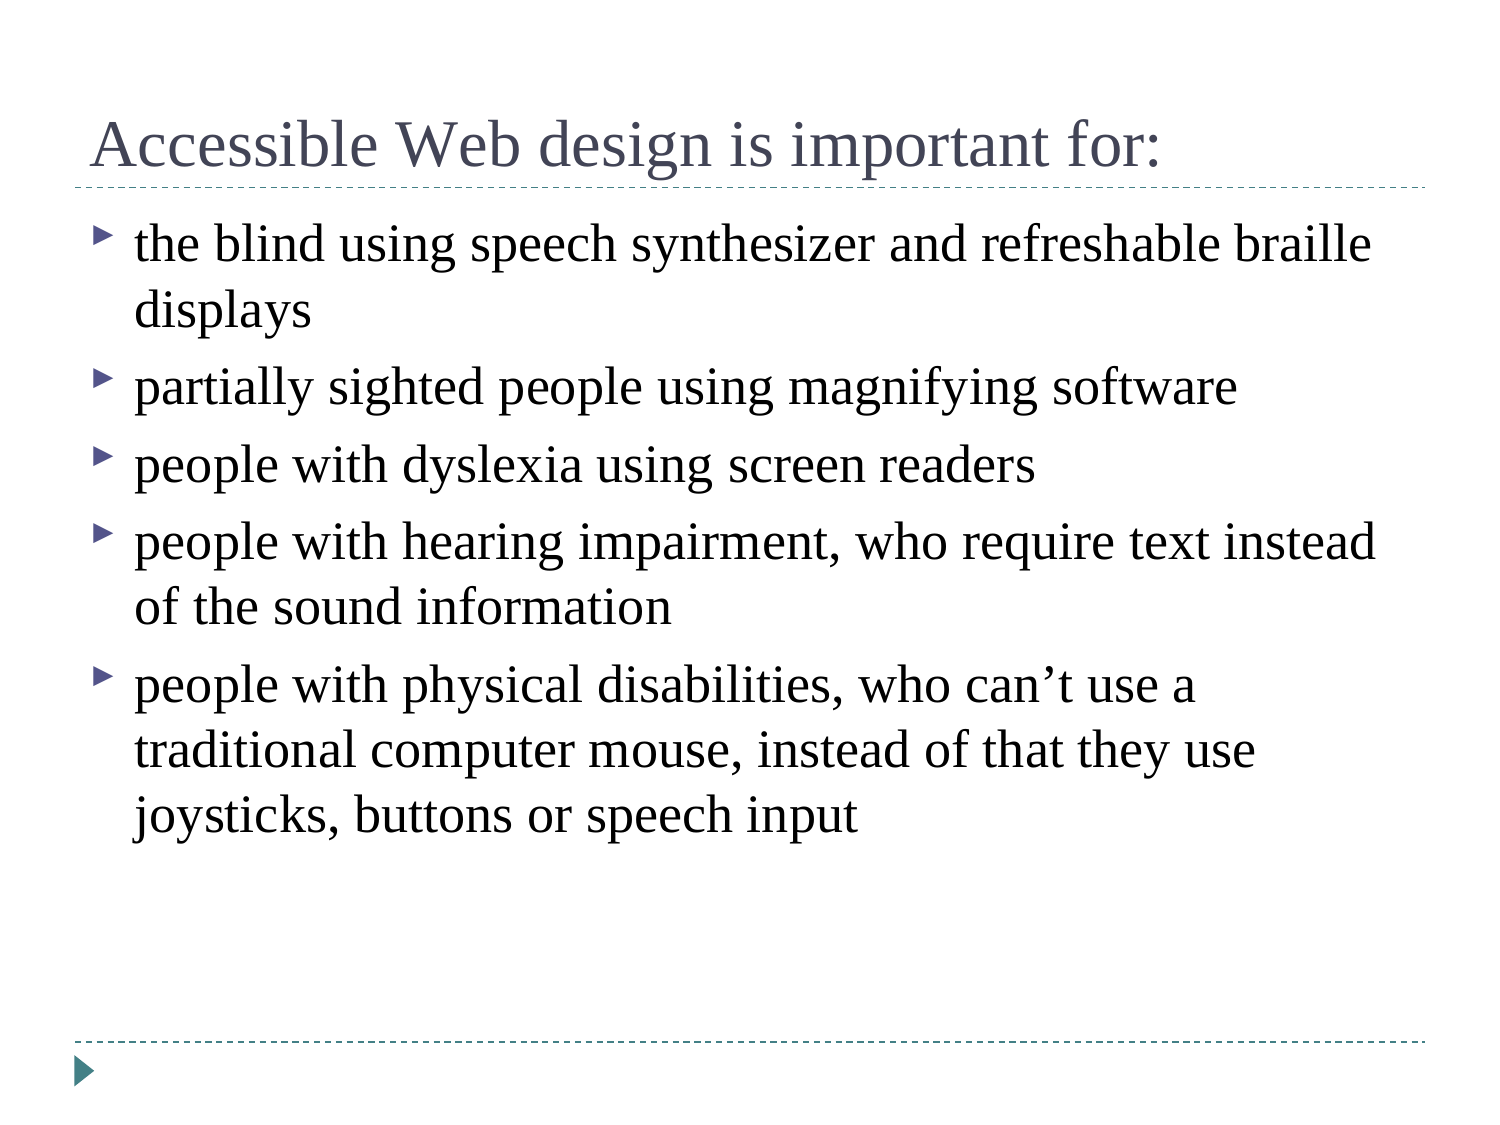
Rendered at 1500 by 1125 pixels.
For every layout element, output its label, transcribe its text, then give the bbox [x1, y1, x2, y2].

list the blind using speech synthesizer and refreshable braille displays partially sighted people using magnifying software people with dyslexia using screen readers people with hearing impairment, who require text instead of the sound information people with physical disabilities, who can’t use a traditional computer mouse, instead of that they use joysticks, buttons or speech input [75, 200, 1426, 1010]
title Accessible Web design is important for: [75, 24, 1426, 188]
